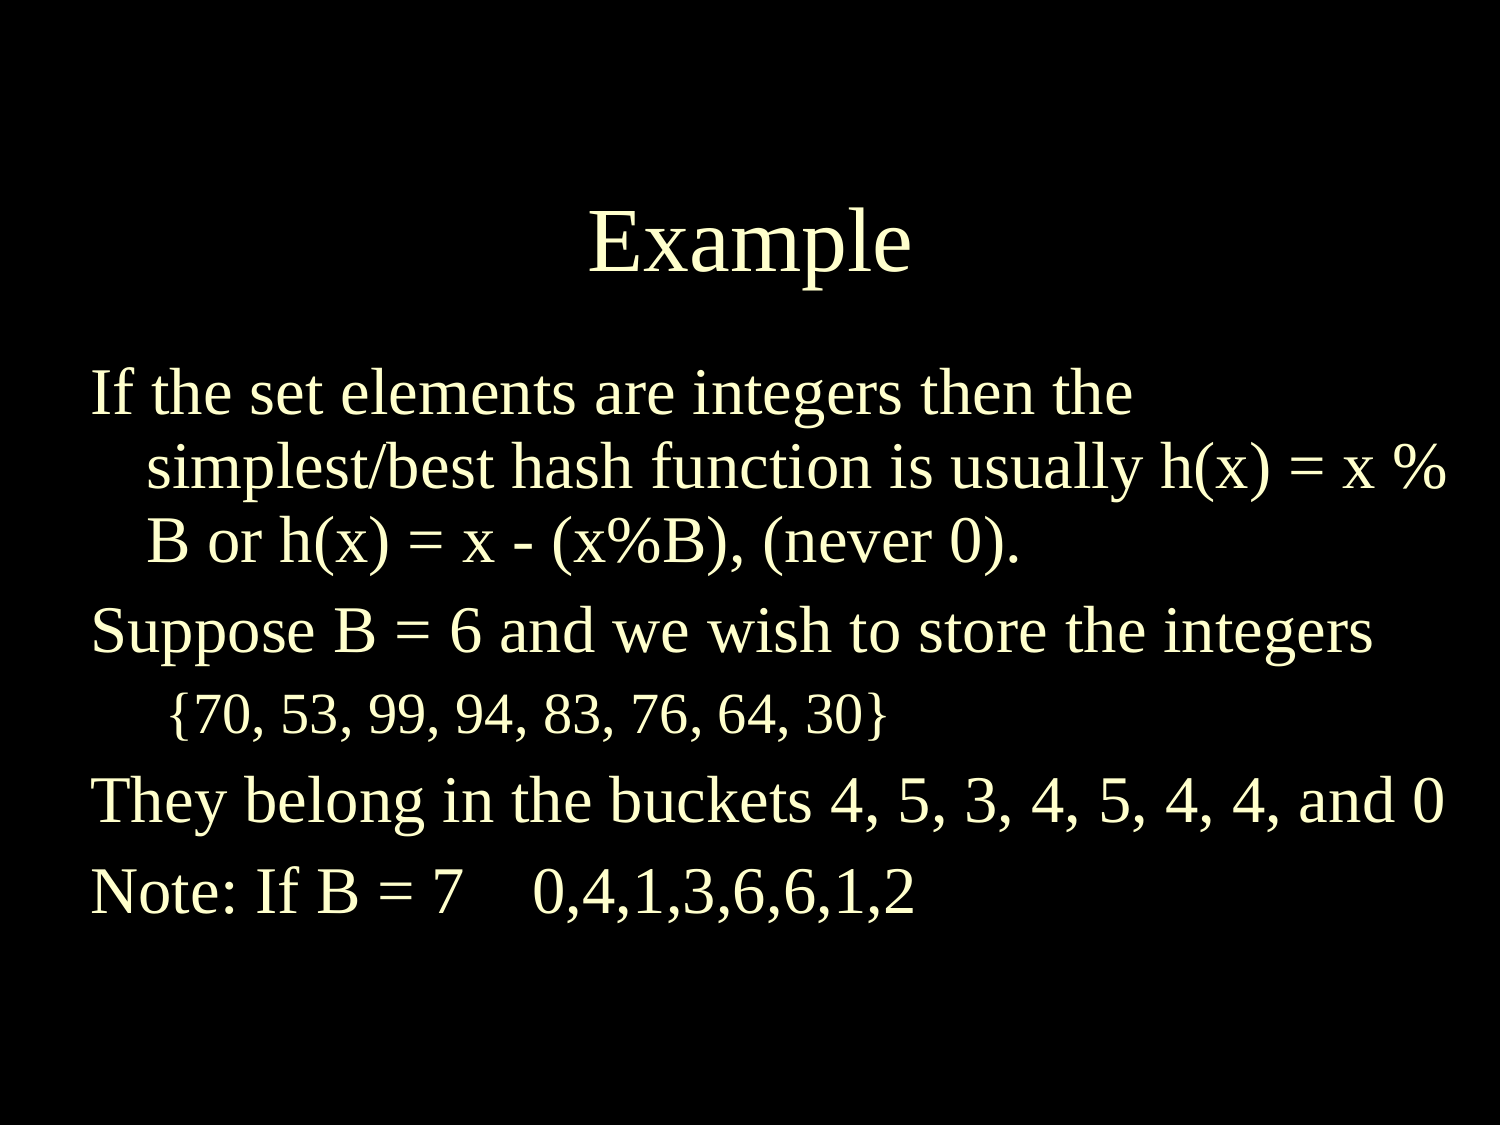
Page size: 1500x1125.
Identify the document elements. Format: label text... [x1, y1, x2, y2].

title Example [22, 145, 1480, 336]
list If the set elements are integers then the simplest/best hash function is usually h(x) = x % B or h(x) = x - (x%B), (never 0). Suppose B = 6 and we wish to store the integers {70, 53, 99, 94, 83, 76, 64, 30} They belong in the buckets 4, 5, 3, 4, 5, 4, 4, and 0 Note: If B = 7 0,4,1,3,6,6,1,2 [75, 347, 1482, 1026]
